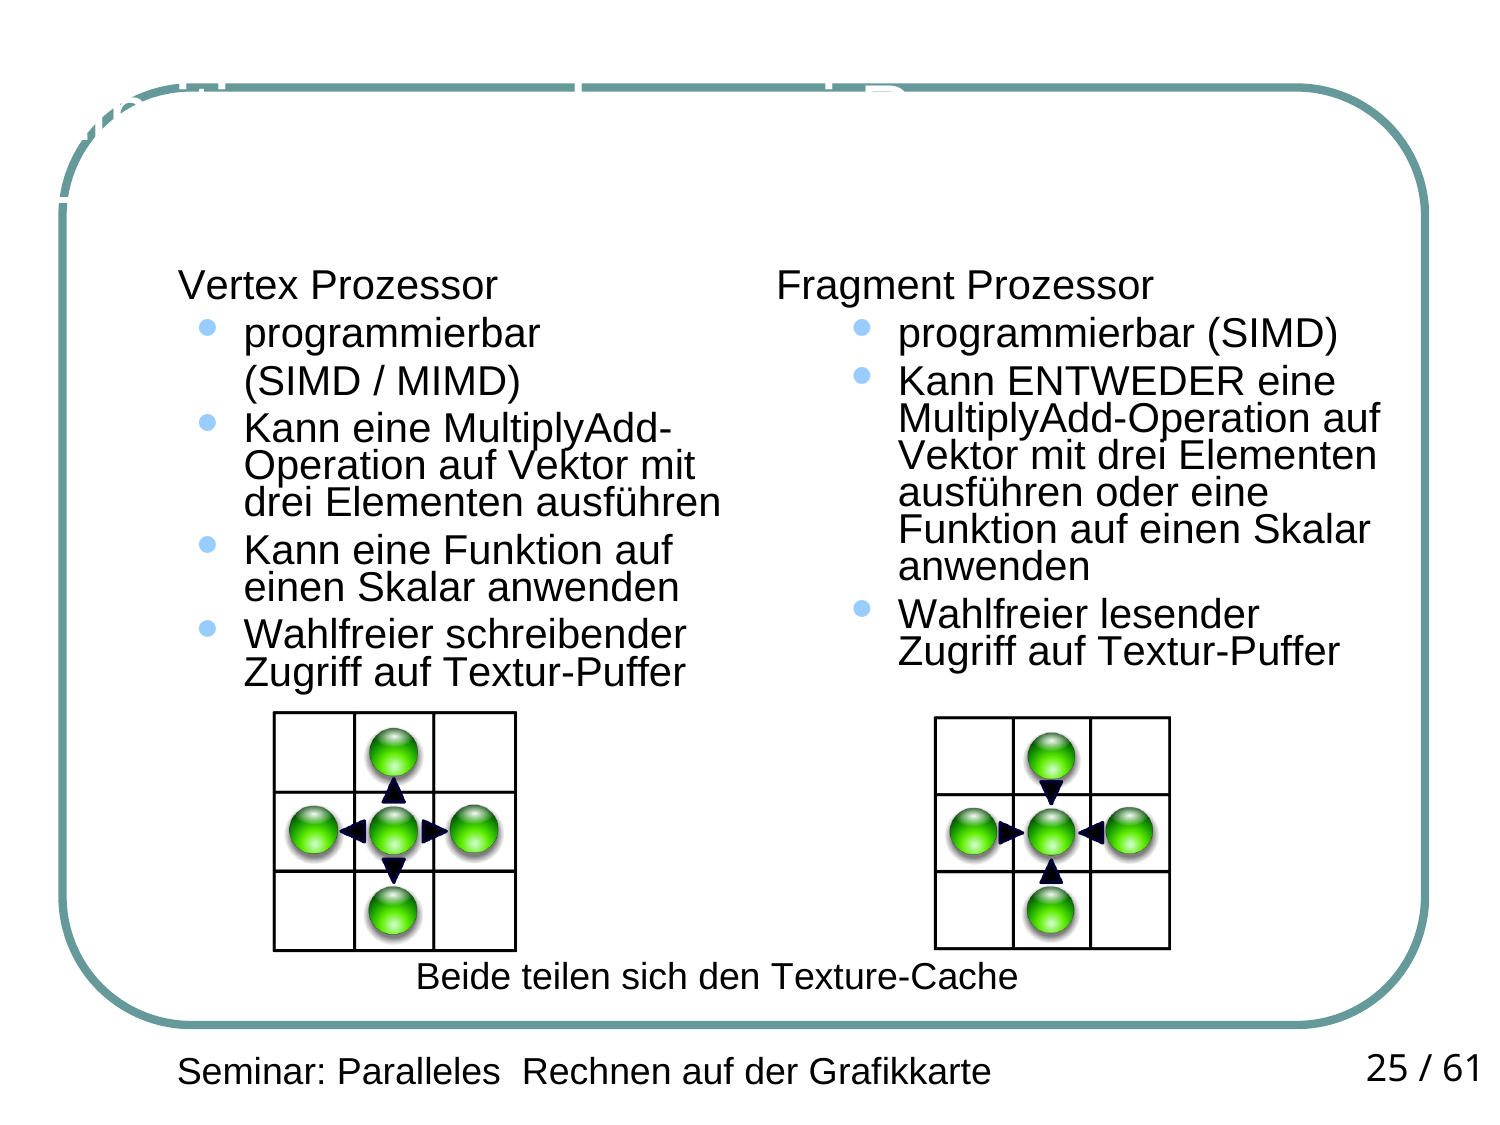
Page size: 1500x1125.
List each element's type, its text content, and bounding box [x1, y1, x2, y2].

list Vertex Prozessor programmierbar (SIMD / MIMD) Kann eine MultiplyAdd-Operation auf Vektor mit drei Elementen ausführen Kann eine Funktion auf einen Skalar anwenden Wahlfreier schreibender Zugriff auf Textur-Puffer [106, 262, 768, 835]
list Fragment Prozessor programmierbar (SIMD) Kann ENTWEDER eine MultiplyAdd-Operation auf Vektor mit drei Elementen ausführen oder eine Funktion auf einen Skalar anwenden Wahlfreier lesender Zugriff auf Textur-Puffer [768, 262, 1399, 764]
text_box Beide teilen sich den Texture-Cache [400, 944, 1034, 1034]
picture [932, 715, 1172, 953]
picture [271, 710, 518, 959]
title Limitierungen der zwei Prozessoren [31, 37, 1347, 188]
